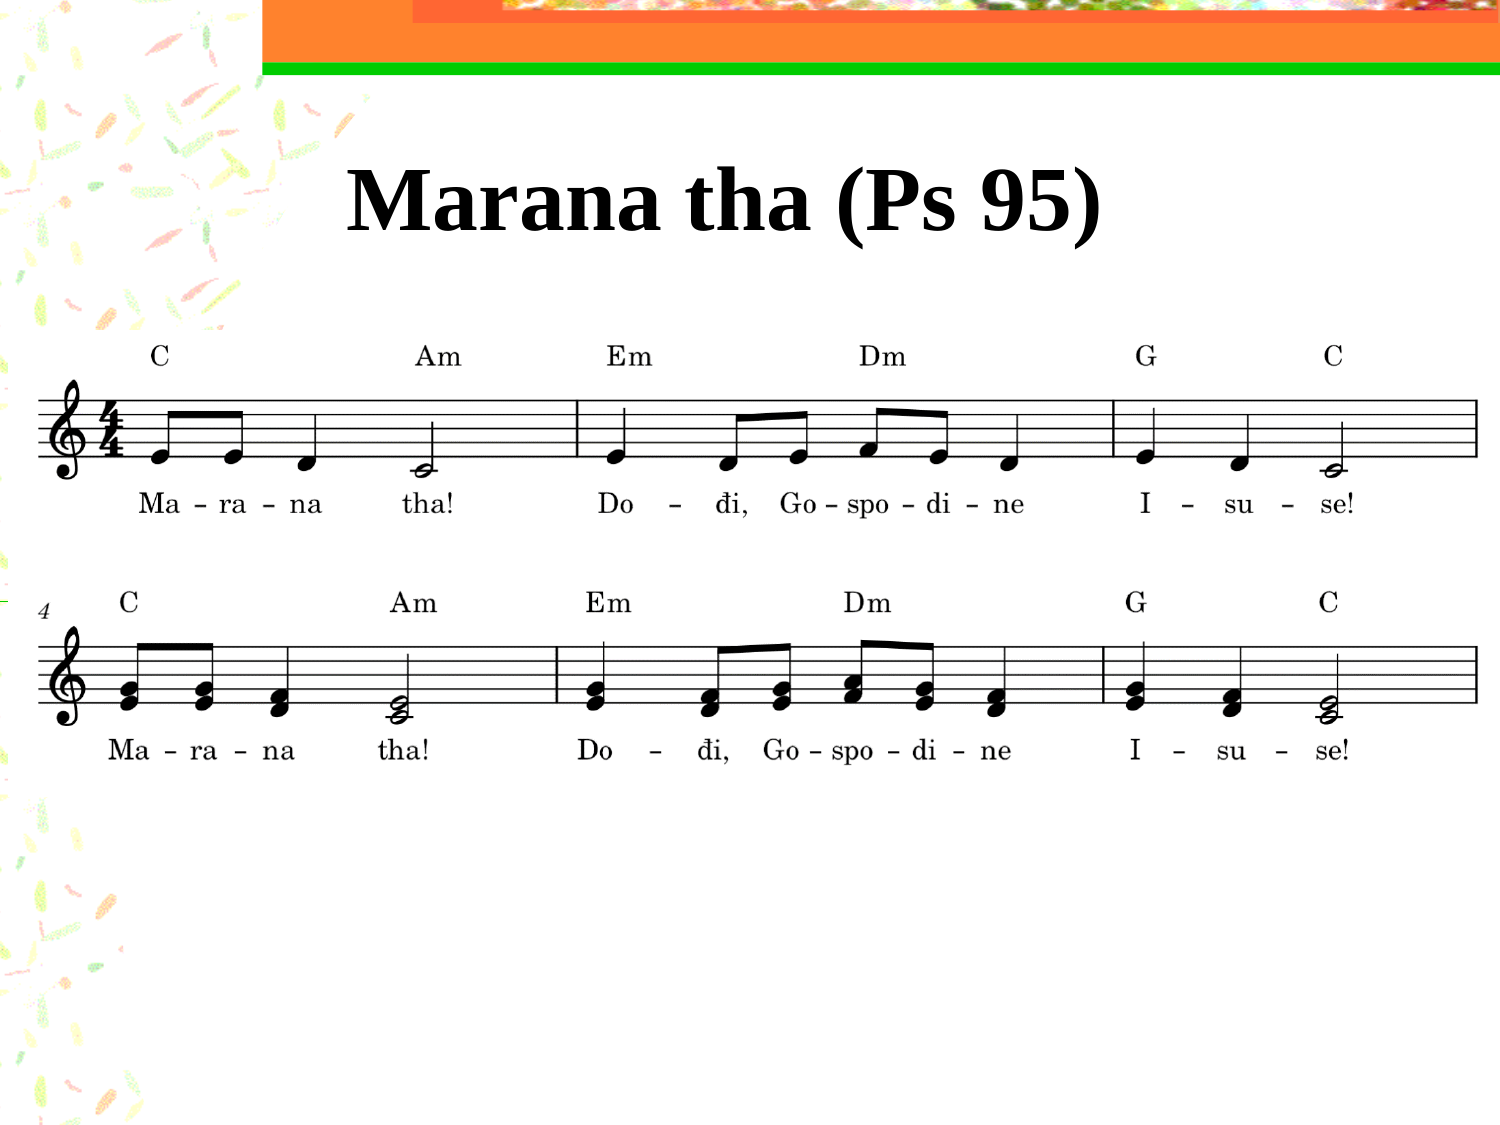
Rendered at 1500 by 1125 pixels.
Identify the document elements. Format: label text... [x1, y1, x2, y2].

picture [0, 0, 1484, 1125]
text_box Marana tha (Ps 95) [87, 99, 1363, 288]
picture [412, 0, 1500, 23]
